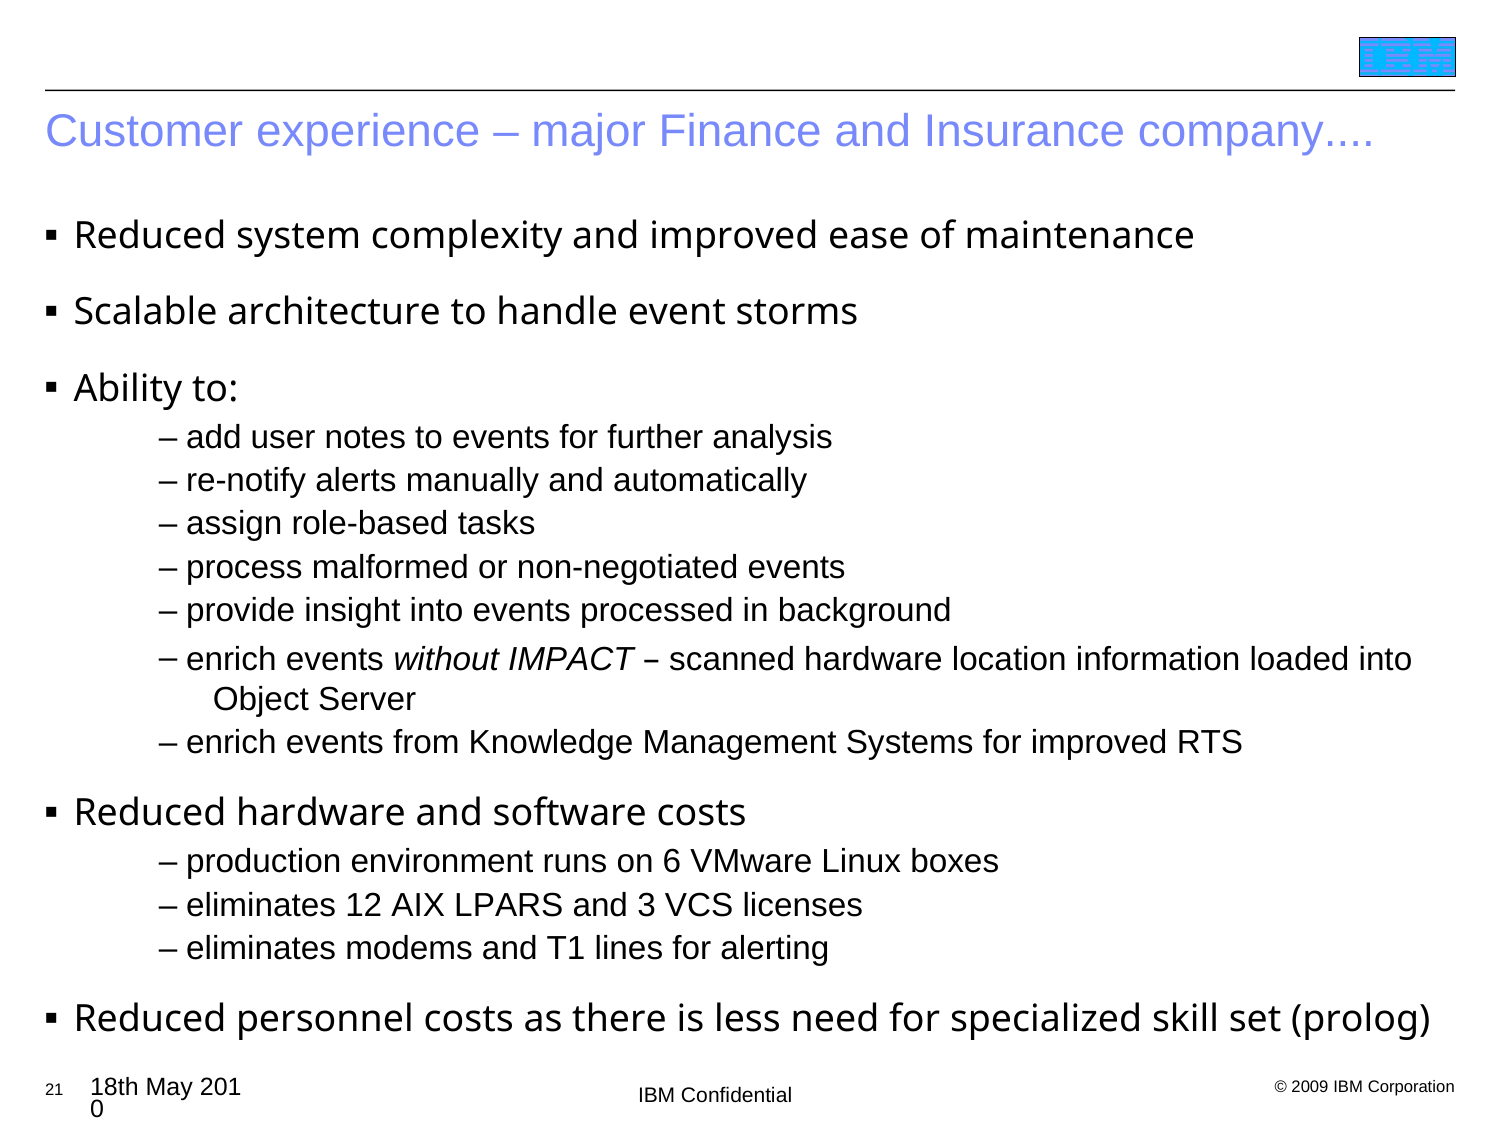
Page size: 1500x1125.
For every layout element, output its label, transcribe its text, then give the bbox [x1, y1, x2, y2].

title Customer experience – major Finance and Insurance company.... [30, 97, 1456, 201]
list Reduced system complexity and improved ease of maintenance Scalable architecture to handle event storms Ability to: add user notes to events for further analysis re-notify alerts manually and automatically assign role-based tasks process malformed or non-negotiated events provide insight into events processed in background enrich events without IMPACT – scanned hardware location information loaded into Object Server enrich events from Knowledge Management Systems for improved RTS Reduced hardware and software costs production environment runs on 6 VMware Linux boxes eliminates 12 AIX LPARS and 3 VCS licenses eliminates modems and T1 lines for alerting Reduced personnel costs as there is less need for specialized skill set (prolog) [30, 201, 1456, 1065]
